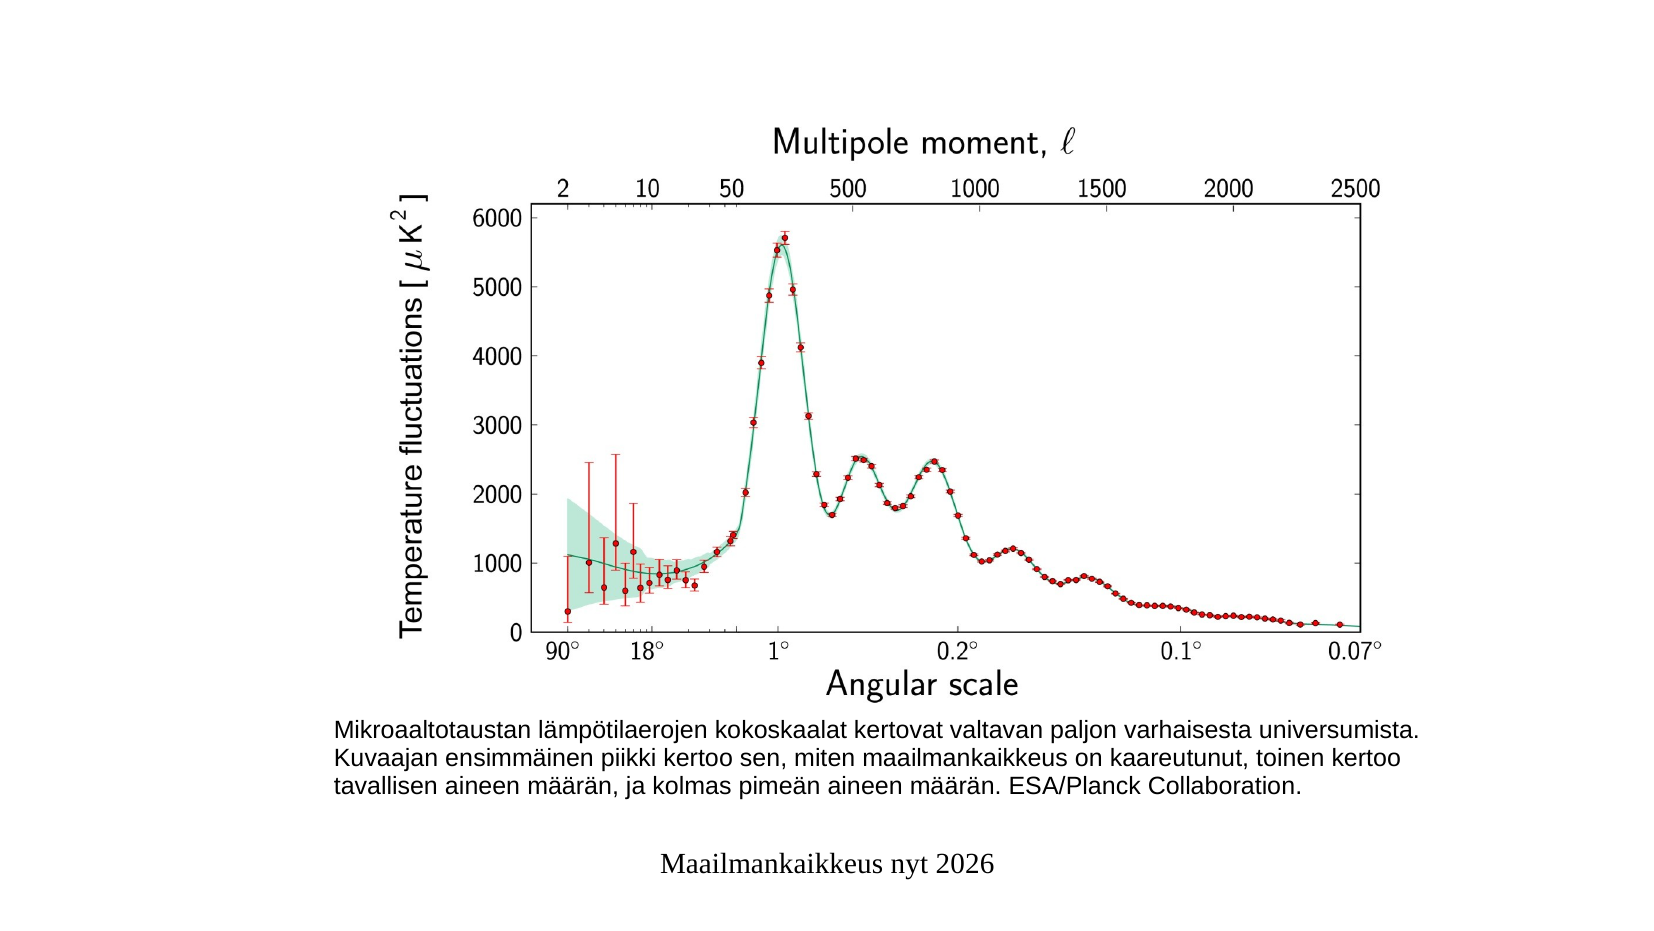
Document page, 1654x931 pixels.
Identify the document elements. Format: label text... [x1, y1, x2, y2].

text_box Mikroaaltotaustan lämpötilaerojen kokoskaalat kertovat valtavan paljon varhaisesta universumista. Kuvaajan ensimmäinen piikki kertoo sen, miten maailmankaikkeus on kaareutunut, toinen kertoo tavallisen aineen määrän, ja kolmas pimeän aineen määrän. ESA/Planck Collaboration. [318, 708, 1445, 839]
picture [343, 70, 1453, 758]
